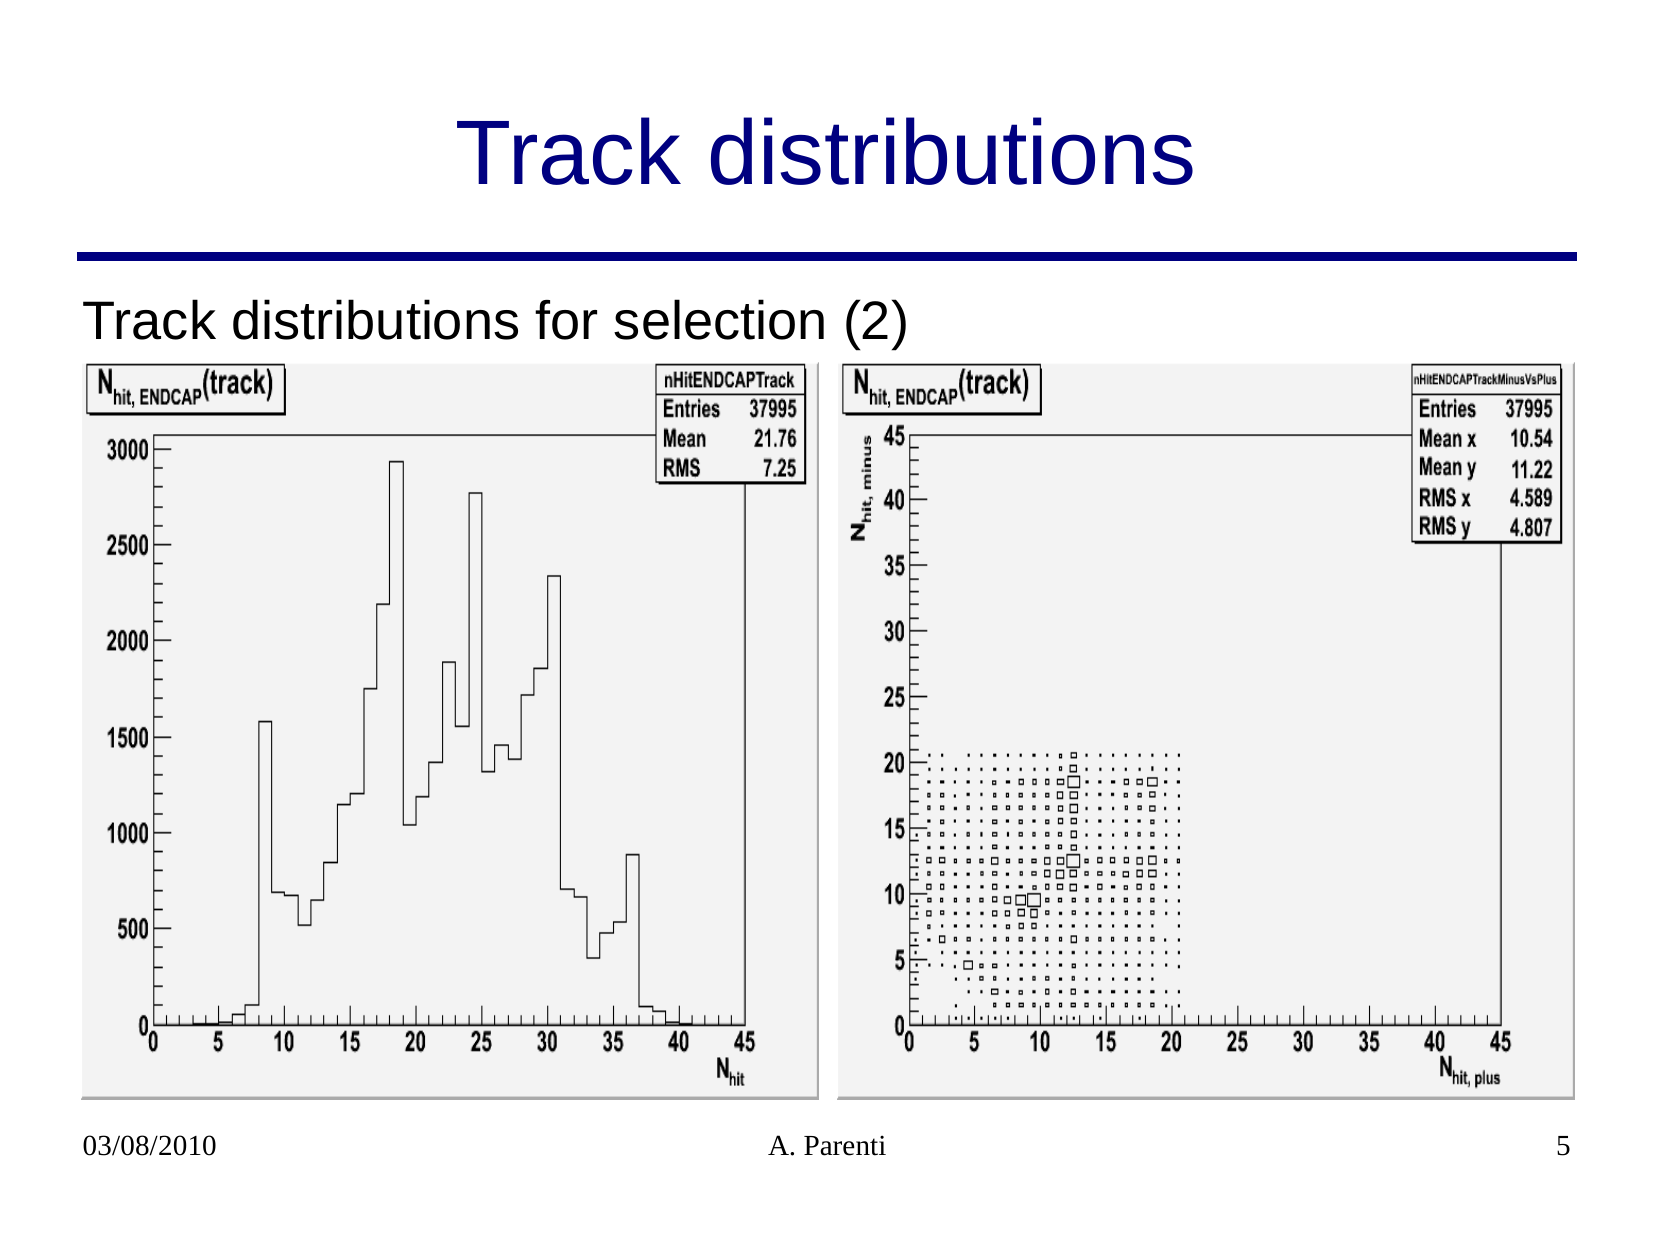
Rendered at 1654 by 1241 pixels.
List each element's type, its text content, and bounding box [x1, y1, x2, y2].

title Track distributions [82, 49, 1571, 257]
list Track distributions for selection (2) [82, 290, 1571, 1109]
picture [836, 361, 1575, 1100]
picture [80, 361, 819, 1100]
